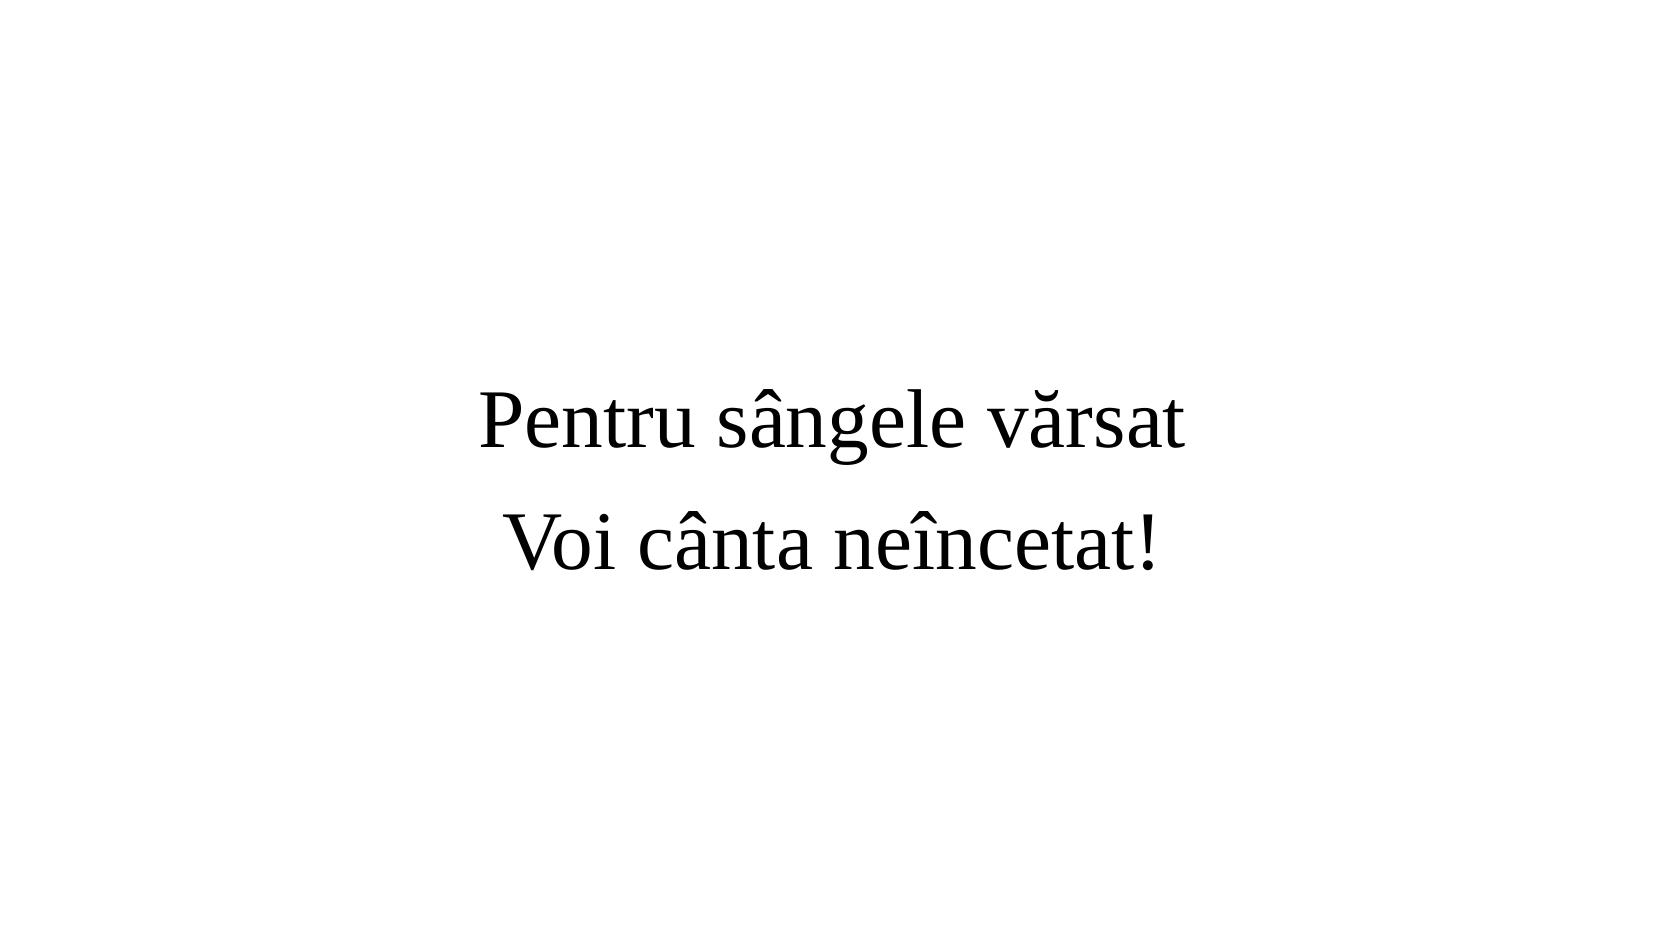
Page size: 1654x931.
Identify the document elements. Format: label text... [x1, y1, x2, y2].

subtitle Pentru sângele vărsat Voi cânta neîncetat! [141, 362, 1524, 588]
